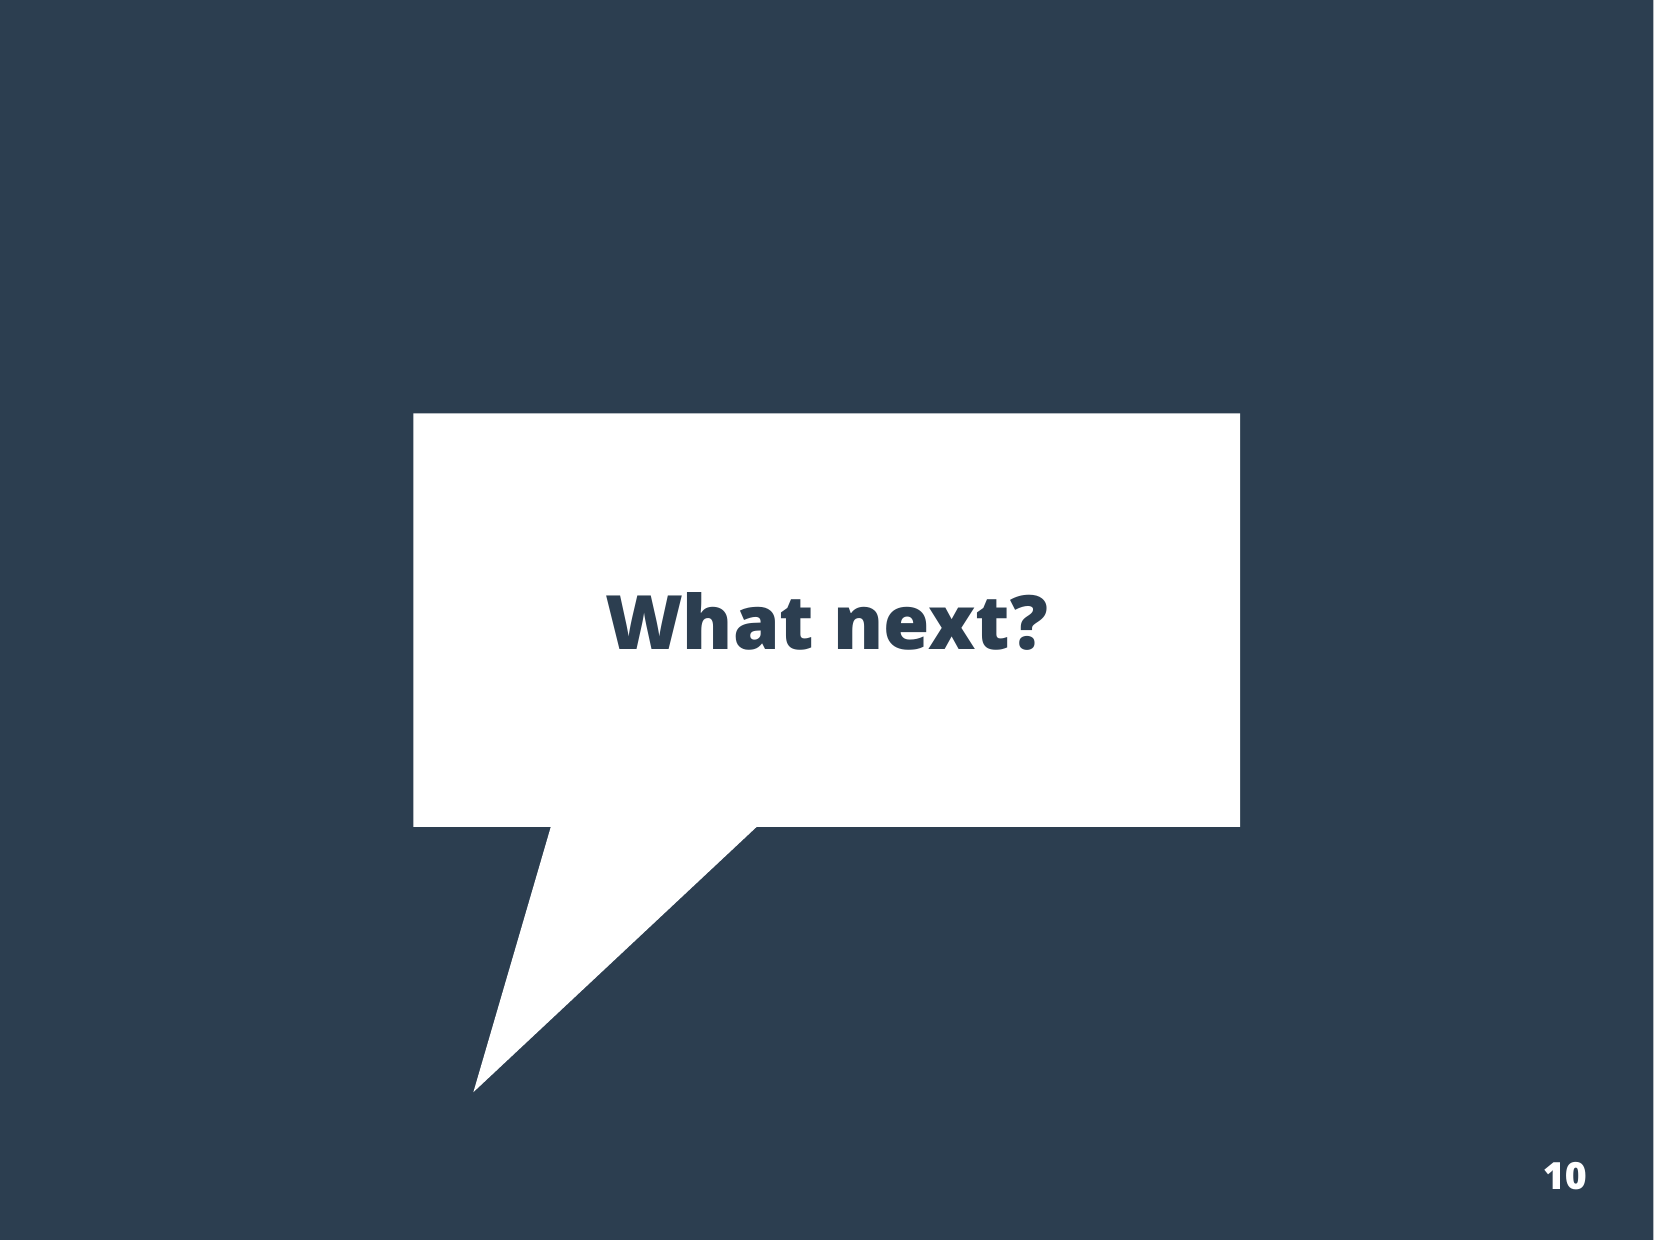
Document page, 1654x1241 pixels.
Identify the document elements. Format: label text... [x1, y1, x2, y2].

title What next? [442, 442, 1211, 798]
